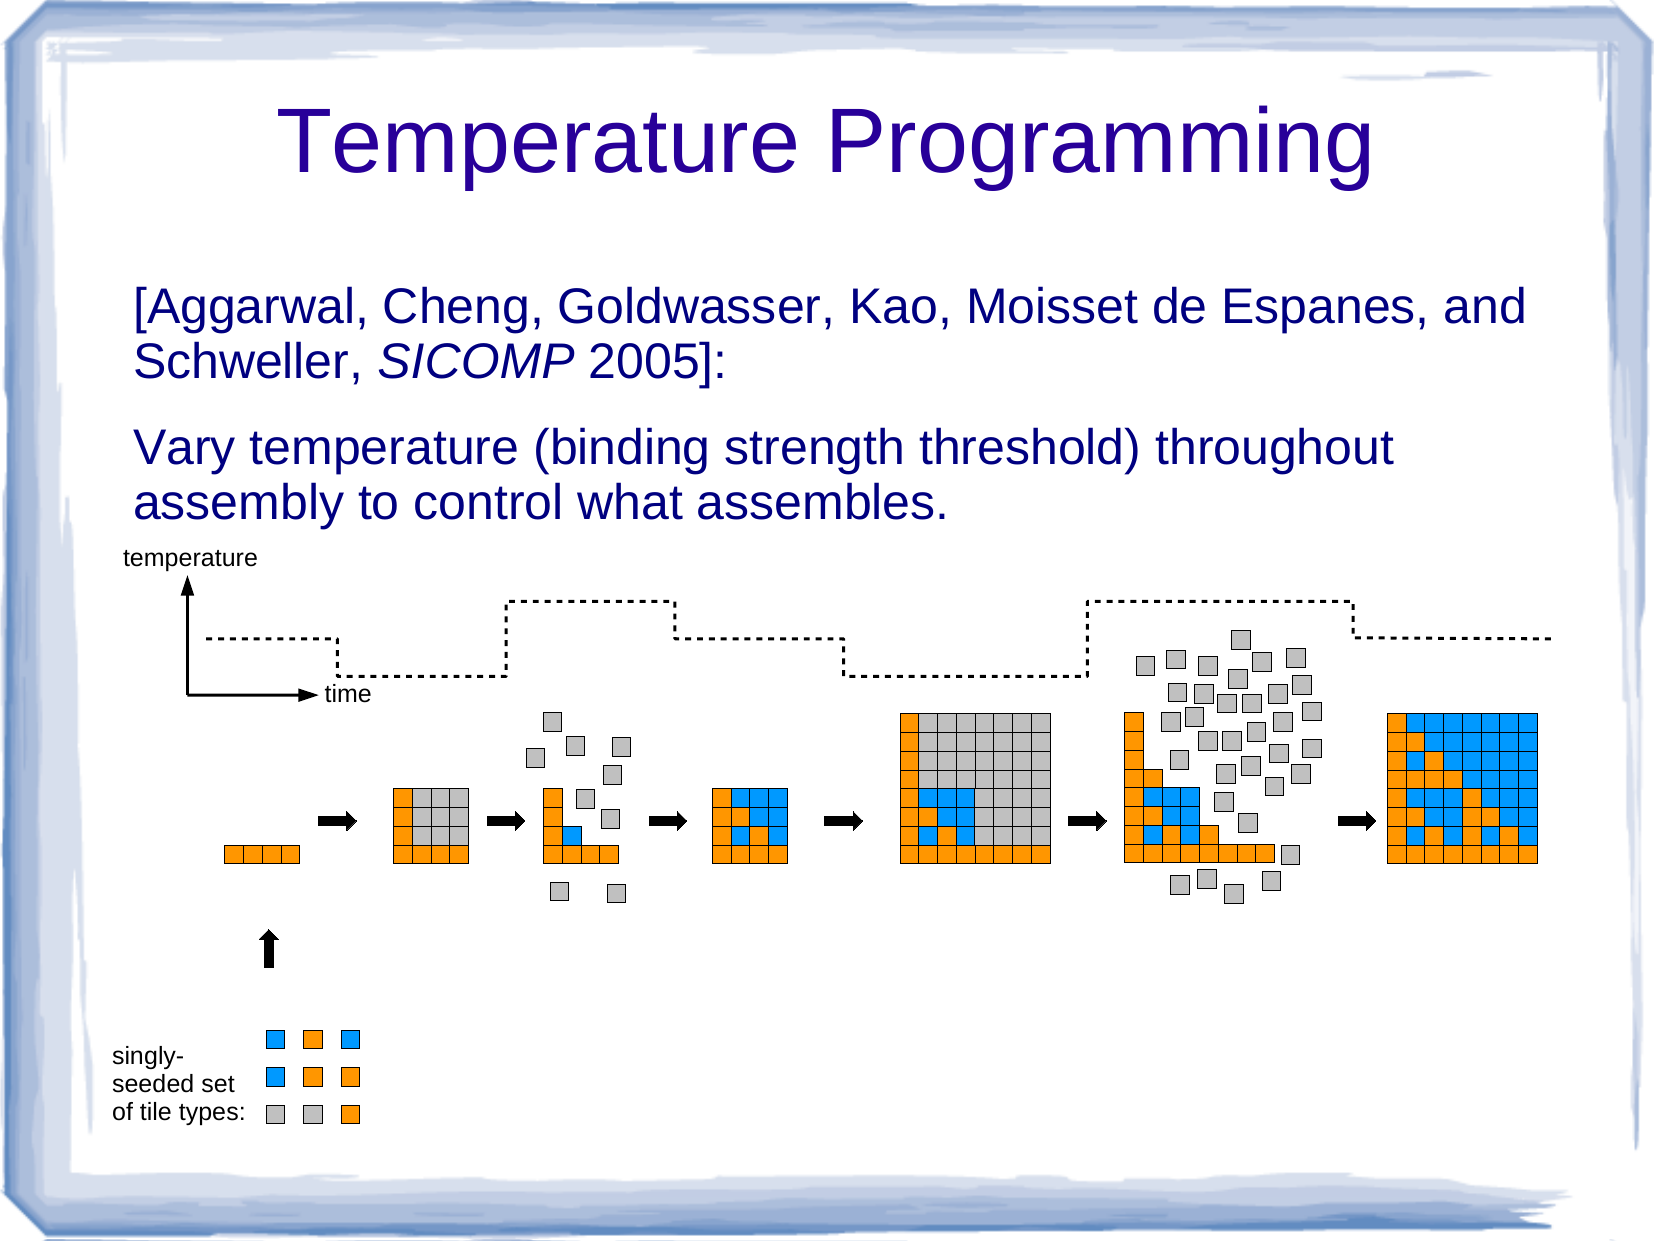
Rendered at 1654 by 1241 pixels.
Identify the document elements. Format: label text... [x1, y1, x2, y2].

text_box singly-seeded set of tile types: [112, 1042, 257, 1127]
text_box [601, 809, 620, 829]
text_box [607, 884, 626, 903]
text_box [1268, 684, 1288, 704]
text_box [1217, 694, 1237, 713]
text_box [649, 811, 687, 831]
text_box [1214, 792, 1234, 812]
text_box [1194, 684, 1214, 704]
text_box [303, 1030, 323, 1049]
text_box [566, 736, 585, 756]
text_box [266, 1067, 285, 1087]
text_box [1222, 731, 1242, 751]
text_box [1387, 713, 1538, 864]
text_box [1216, 764, 1236, 784]
text_box [1198, 656, 1218, 676]
text_box [341, 1030, 360, 1049]
text_box [1242, 694, 1262, 713]
picture [0, 0, 1654, 1241]
text_box [1124, 712, 1275, 863]
text_box [266, 1105, 285, 1124]
text_box [712, 788, 788, 864]
text_box [1238, 813, 1258, 833]
text_box [824, 811, 863, 831]
text_box [259, 929, 279, 968]
text_box [1198, 731, 1218, 751]
text_box [526, 748, 545, 768]
text_box [1338, 811, 1376, 831]
text_box [224, 845, 300, 864]
text_box [266, 1030, 285, 1049]
text_box [341, 1067, 360, 1087]
text_box [1302, 739, 1322, 758]
text_box [393, 788, 469, 864]
text_box [318, 811, 357, 831]
text_box [1247, 722, 1266, 742]
text_box [1231, 630, 1251, 650]
text_box [303, 1105, 323, 1124]
text_box [550, 882, 569, 901]
text_box [543, 712, 562, 732]
list [Aggarwal, Cheng, Goldwasser, Kao, Moisset de Espanes, and Schweller, SICOMP 2005]: Vary temperature (binding strength threshold) throughout assembly to control what assembles. [133, 277, 1559, 531]
text_box [1286, 648, 1306, 668]
text_box [1302, 702, 1322, 721]
text_box [1136, 656, 1155, 676]
text_box [1262, 871, 1281, 891]
text_box [543, 788, 619, 864]
text_box [487, 811, 525, 831]
text_box [900, 713, 1051, 864]
text_box temperature [123, 543, 287, 572]
text_box [1224, 884, 1244, 904]
text_box [1265, 777, 1284, 796]
text_box [303, 1067, 323, 1087]
text_box [1291, 764, 1311, 784]
text_box [612, 737, 631, 757]
text_box [1241, 756, 1261, 776]
text_box [1068, 811, 1107, 831]
text_box time [324, 679, 400, 709]
text_box [1170, 875, 1190, 895]
text_box [1185, 707, 1204, 727]
text_box [1281, 845, 1300, 865]
text_box [576, 789, 595, 809]
text_box [1292, 675, 1312, 695]
text_box [341, 1105, 360, 1124]
text_box [1228, 669, 1248, 689]
title Temperature Programming [82, 37, 1571, 245]
text_box [1161, 712, 1181, 732]
text_box [1269, 744, 1289, 763]
text_box [1168, 683, 1187, 702]
text_box [1252, 652, 1272, 672]
text_box [1197, 869, 1217, 889]
text_box [603, 765, 622, 785]
text_box [1166, 650, 1186, 669]
text_box [1170, 750, 1189, 770]
text_box [1273, 712, 1293, 732]
